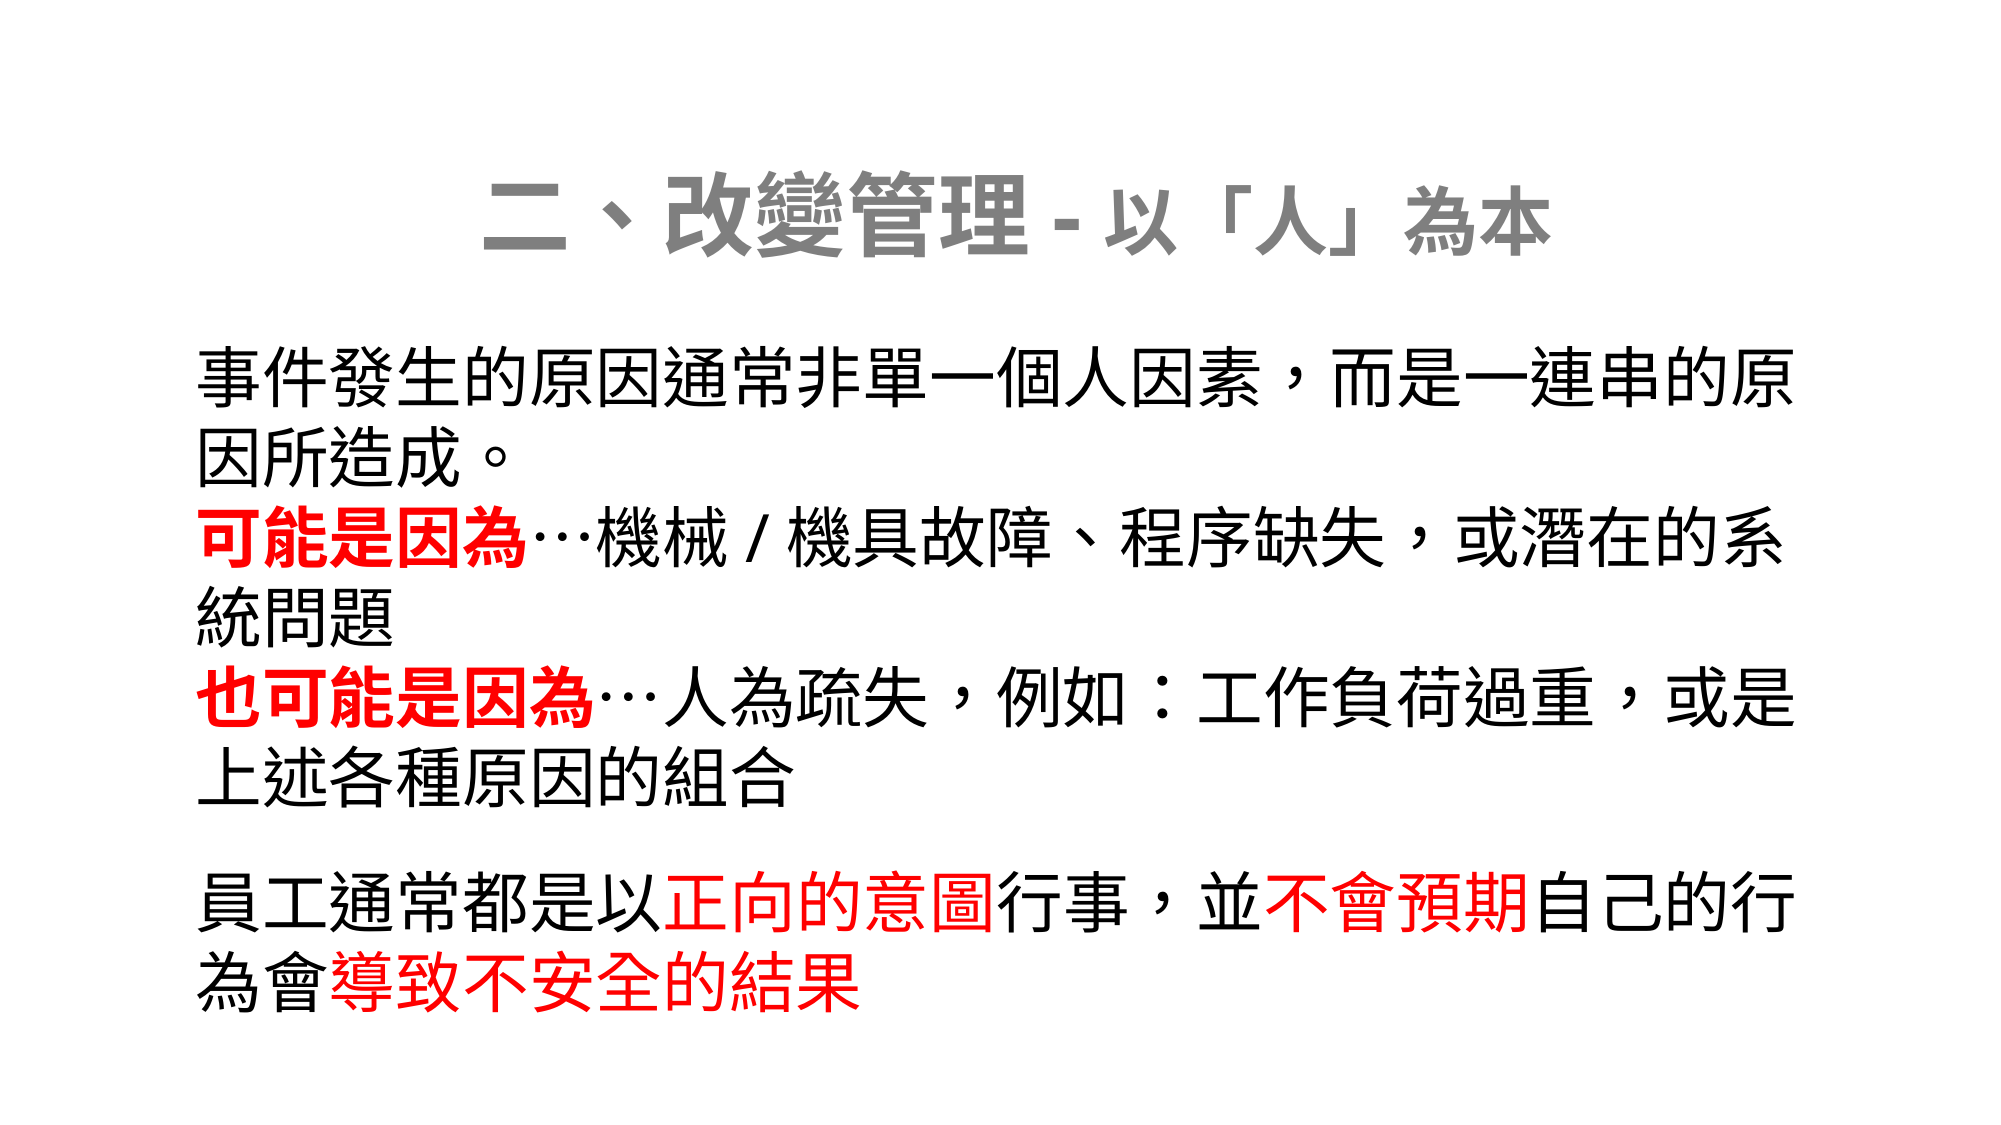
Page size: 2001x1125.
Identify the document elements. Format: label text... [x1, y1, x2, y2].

text_box 事件發生的原因通常非單一個人因素，而是一連串的原因所造成。 可能是因為…機械/機具故障、程序缺失，或潛在的系統問題 也可能是因為…人為疏失，例如：工作負荷過重，或是上述各種原因的組合 員工通常都是以正向的意圖行事，並不會預期自己的行為會導致不安全的結果 [180, 328, 1820, 1028]
text_box 二、改變管理-以「人」為本 [140, 149, 1893, 276]
